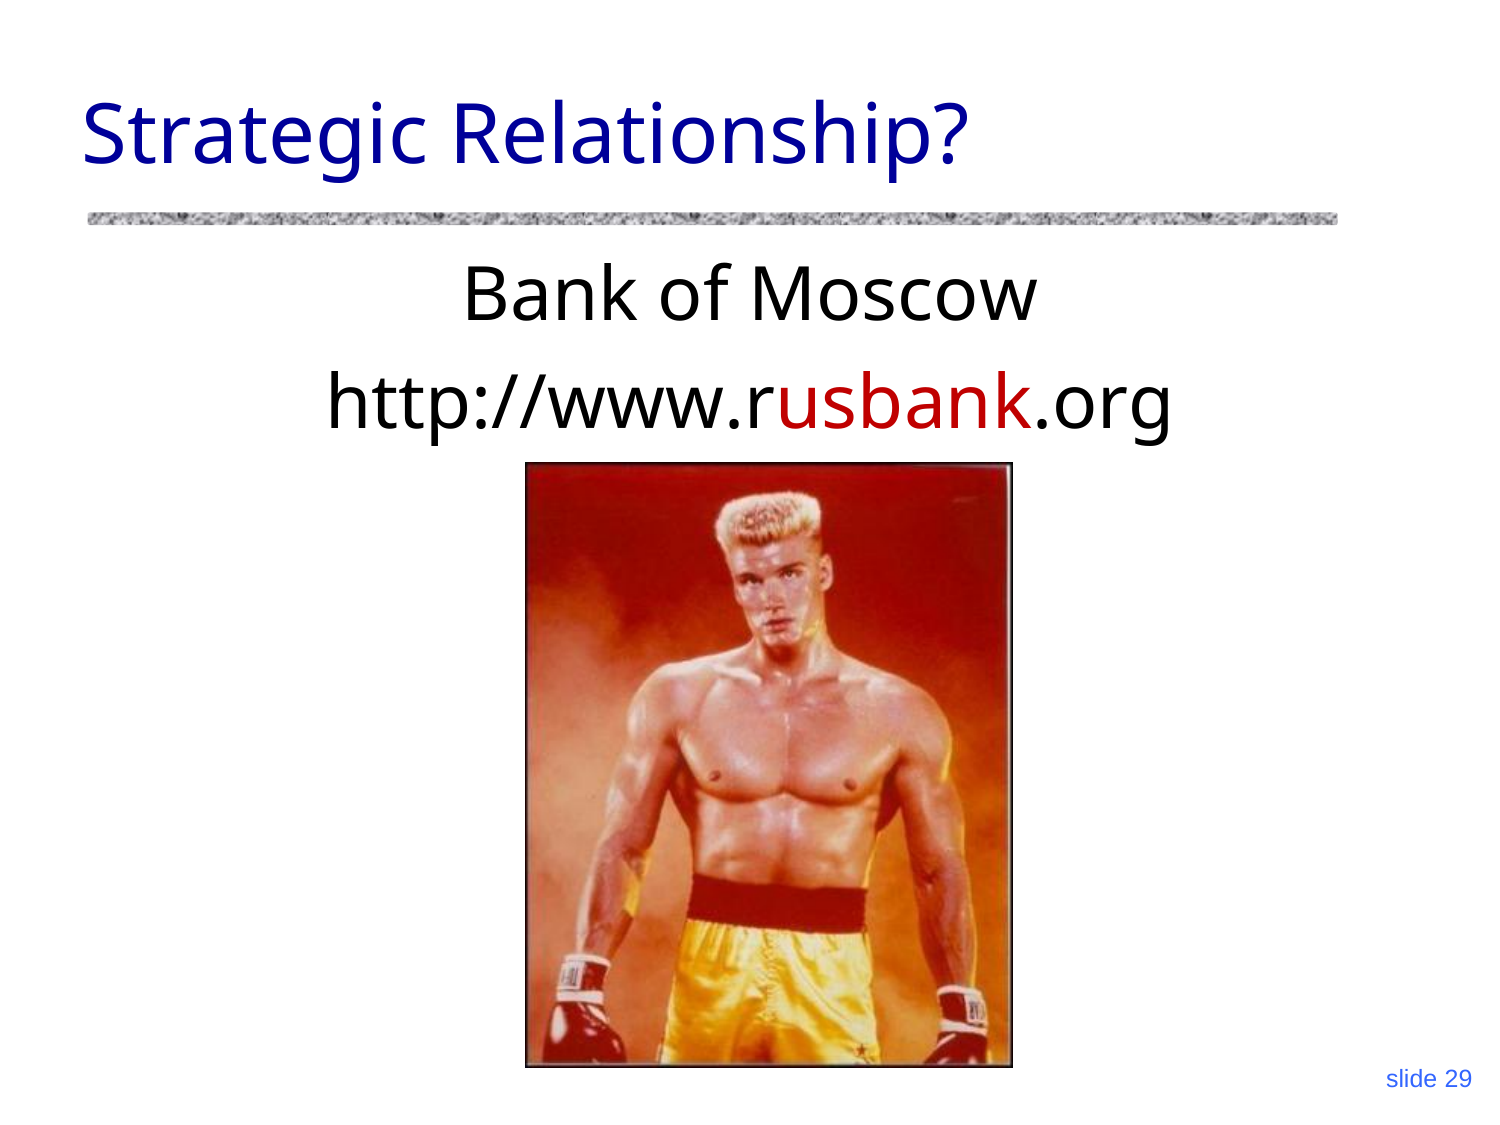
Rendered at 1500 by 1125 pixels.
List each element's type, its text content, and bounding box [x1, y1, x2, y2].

text_box Bank of Moscow http://www.rusbank.org [75, 237, 1426, 1101]
picture [87, 212, 1338, 226]
picture [525, 462, 1013, 1068]
text_box slide <number> [1174, 1025, 1488, 1101]
text_box Strategic Relationship? [66, 37, 1342, 188]
